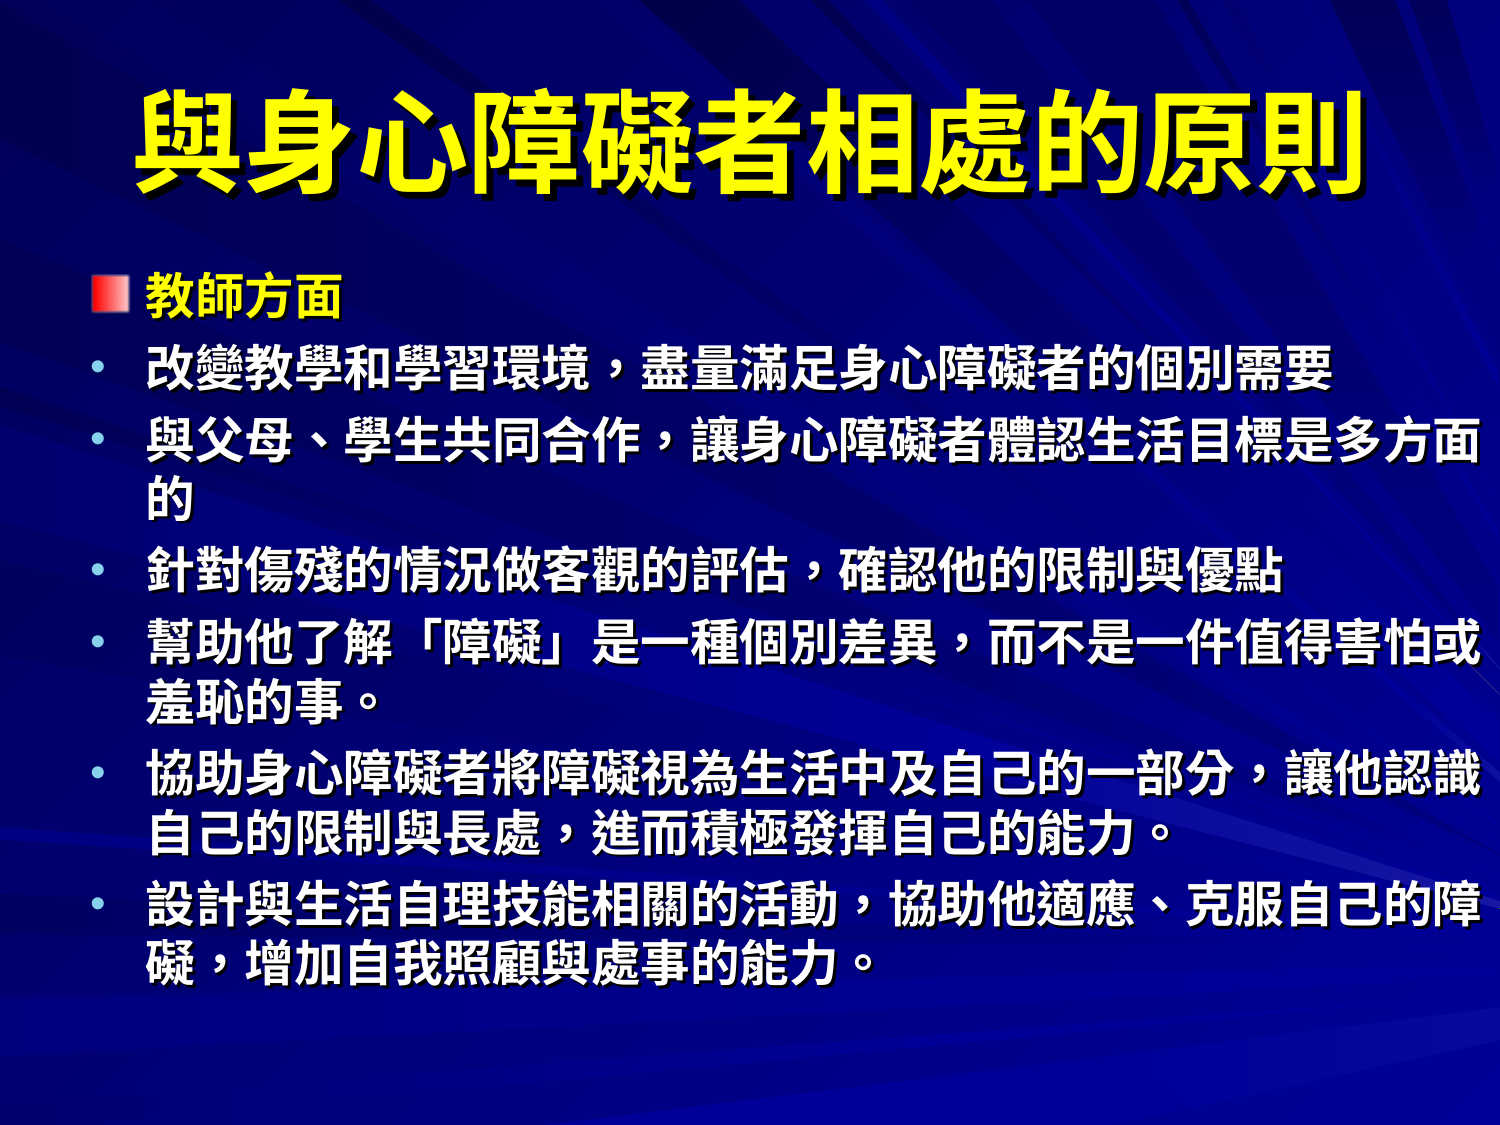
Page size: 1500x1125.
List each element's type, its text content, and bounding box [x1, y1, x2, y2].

list 教師方面 改變教學和學習環境，盡量滿足身心障礙者的個別需要 與父母、學生共同合作，讓身心障礙者體認生活目標是多方面的 針對傷殘的情況做客觀的評估，確認他的限制與優點 幫助他了解「障礙」是一種個別差異，而不是一件值得害怕或羞恥的事。 協助身心障礙者將障礙視為生活中及自己的一部分，讓他認識自己的限制與長處，進而積極發揮自己的能力。 設計與生活自理技能相關的活動，協助他適應、克服自己的障礙，增加自我照顧與處事的能力。 [75, 257, 1500, 1001]
title 與身心障礙者相處的原則 [75, 45, 1426, 234]
